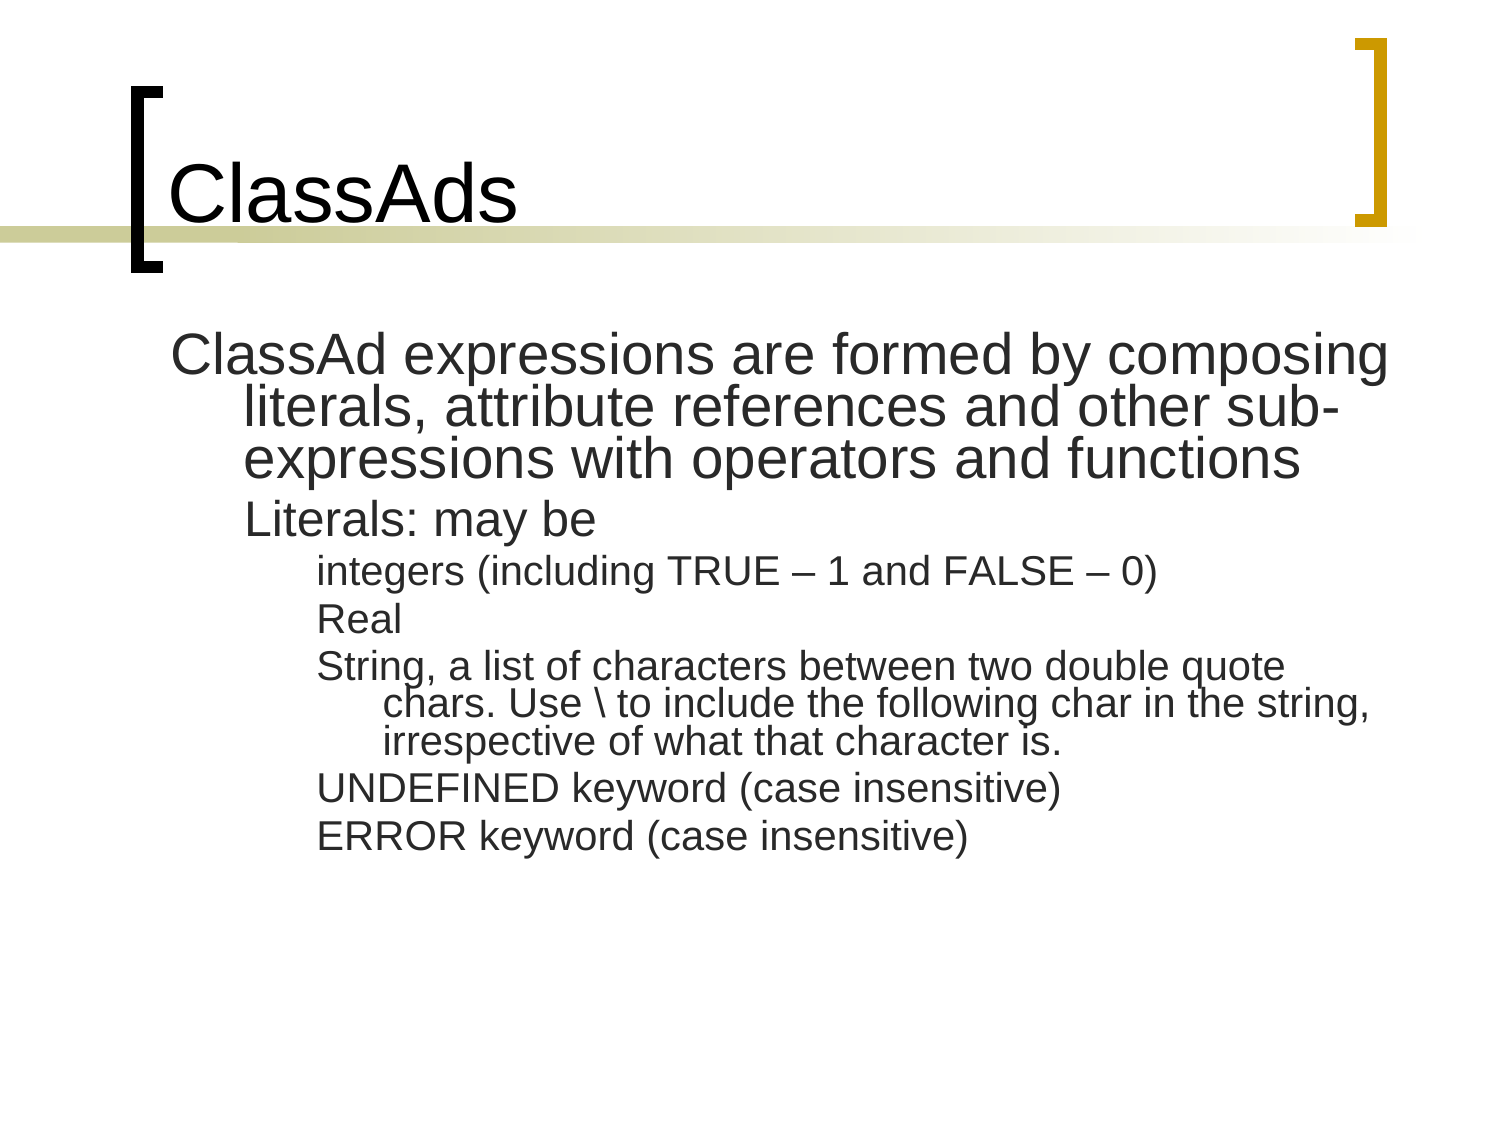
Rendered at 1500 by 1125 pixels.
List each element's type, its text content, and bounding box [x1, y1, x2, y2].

list ClassAd expressions are formed by composing literals, attribute references and other sub-expressions with operators and functions Literals: may be integers (including TRUE – 1 and FALSE – 0) Real String, a list of characters between two double quote chars. Use \ to include the following char in the string, irrespective of what that character is. UNDEFINED keyword (case insensitive) ERROR keyword (case insensitive) [155, 324, 1413, 1001]
title ClassAds [152, 15, 1328, 248]
